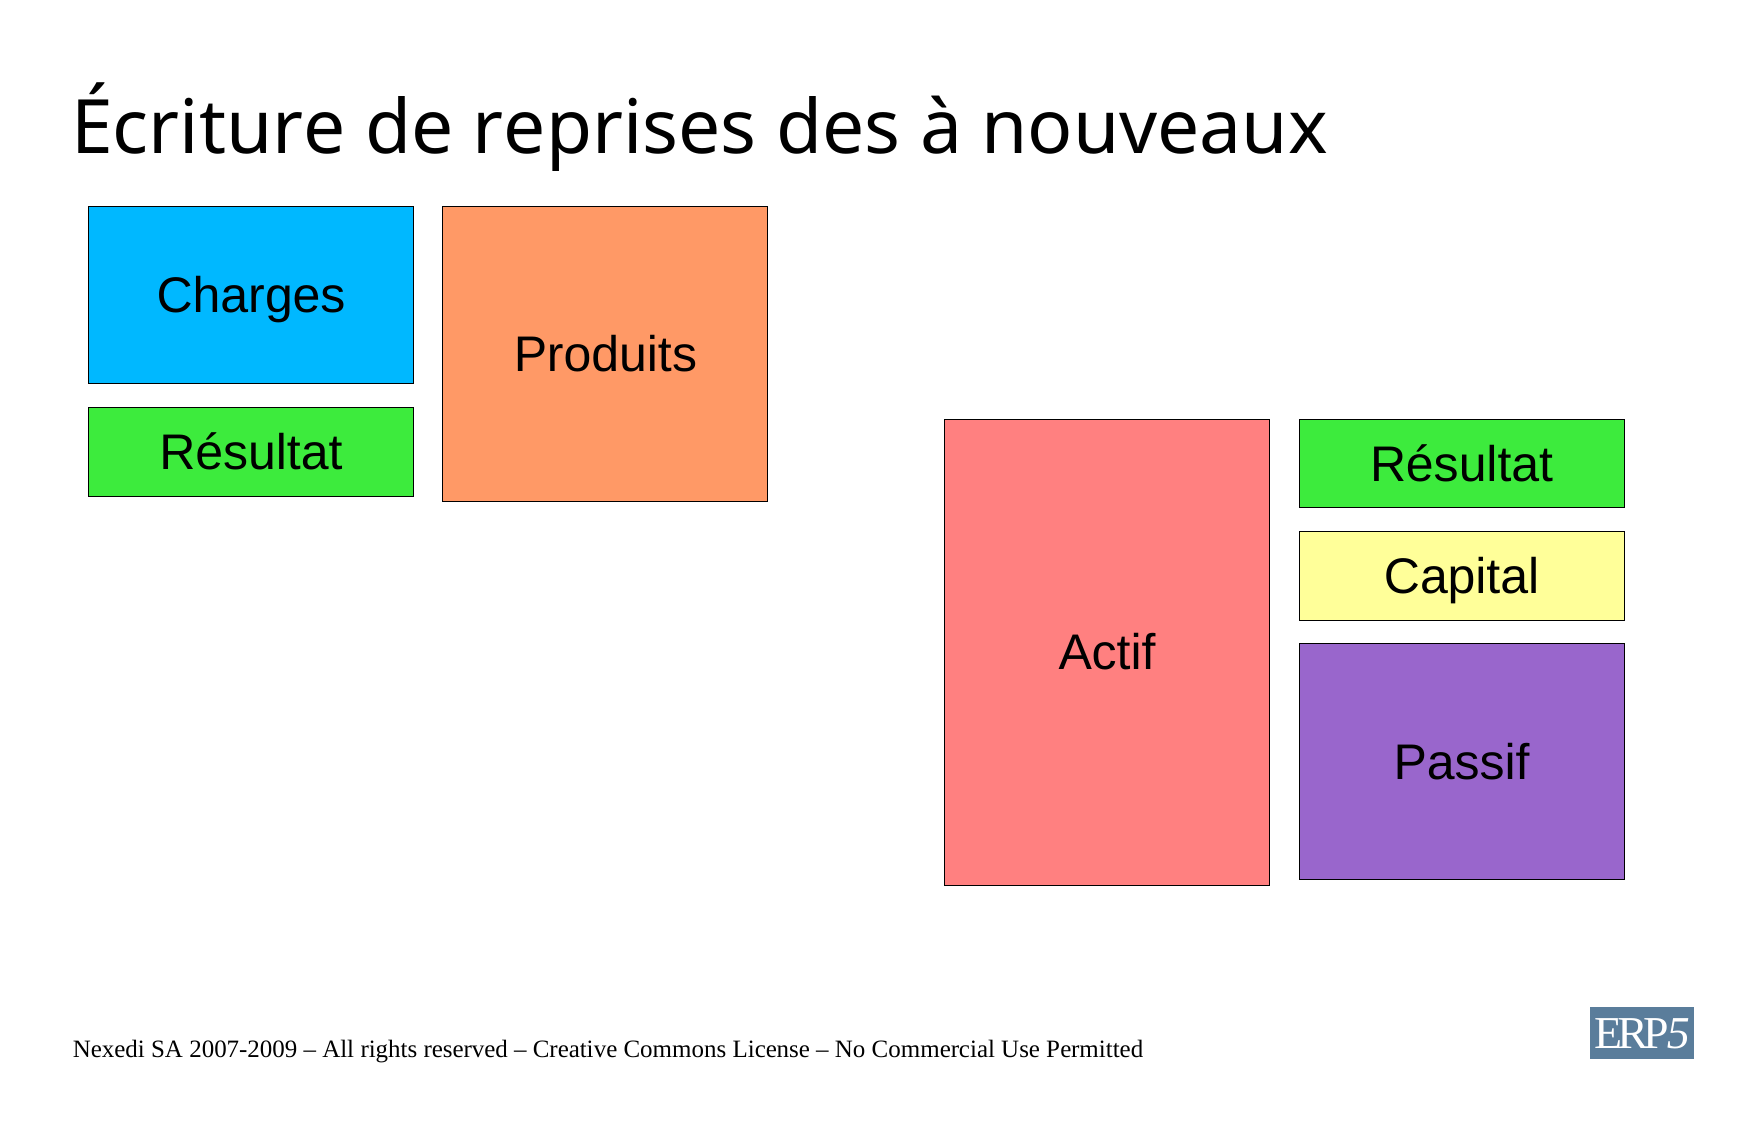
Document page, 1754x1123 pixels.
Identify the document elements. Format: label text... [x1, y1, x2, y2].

text_box Capital [1299, 531, 1625, 621]
text_box Produits [442, 206, 768, 502]
text_box Charges [88, 206, 414, 384]
text_box Résultat [1299, 419, 1625, 508]
title Écriture de reprises des à nouveaux [71, 63, 1707, 187]
text_box Passif [1299, 643, 1625, 880]
text_box Résultat [88, 407, 414, 497]
text_box Actif [944, 419, 1270, 886]
